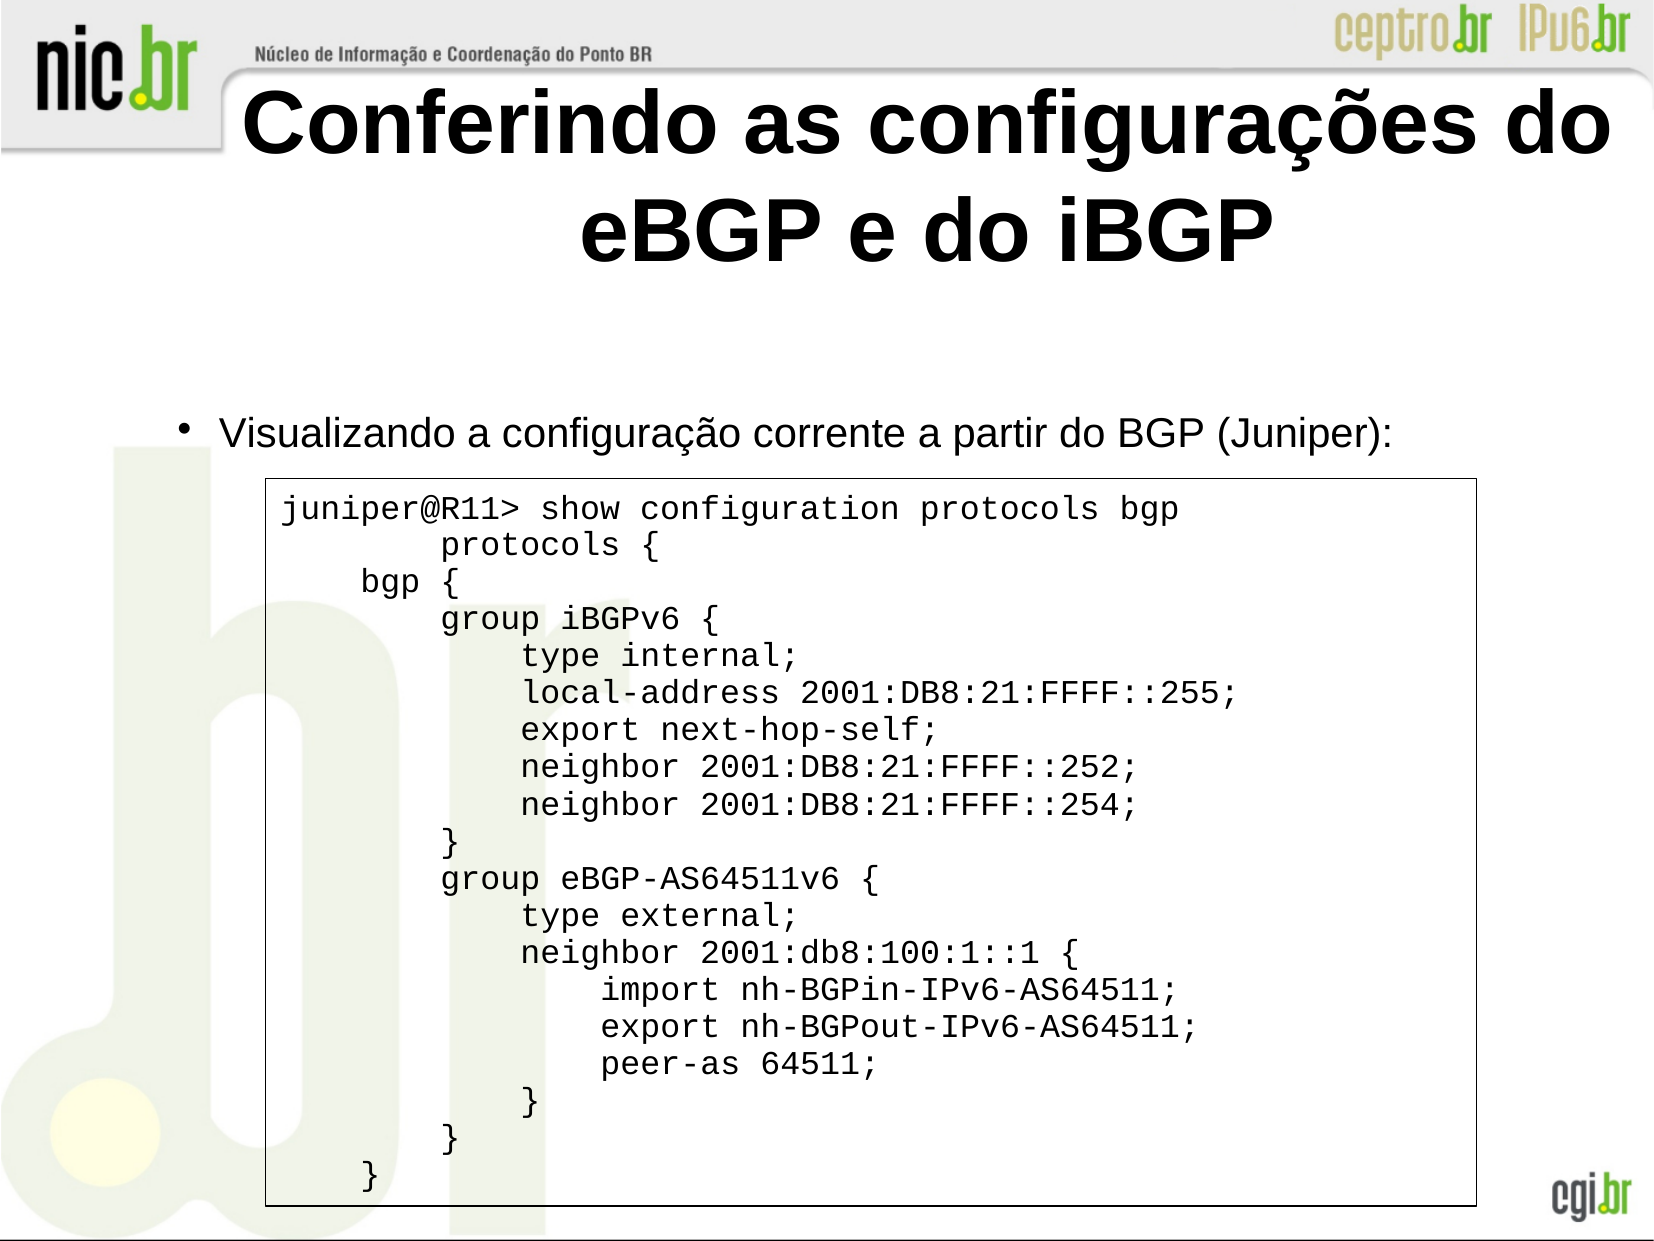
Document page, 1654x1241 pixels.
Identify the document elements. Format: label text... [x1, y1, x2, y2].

text_box juniper@R11> show configuration protocols bgp protocols { bgp { group iBGPv6 { type internal; local-address 2001:DB8:21:FFFF::255; export next-hop-self; neighbor 2001:DB8:21:FFFF::252; neighbor 2001:DB8:21:FFFF::254; } group eBGP-AS64511v6 { type external; neighbor 2001:db8:100:1::1 { import nh-BGPin-IPv6-AS64511; export nh-BGPout-IPv6-AS64511; peer-as 64511; } } } [265, 537, 1477, 1207]
text_box Conferindo as configurações do eBGP e do iBGP [189, 50, 1654, 168]
picture [0, 0, 1654, 1241]
text_box Visualizando a configuração corrente a partir do BGP (Juniper): [162, 396, 1492, 537]
